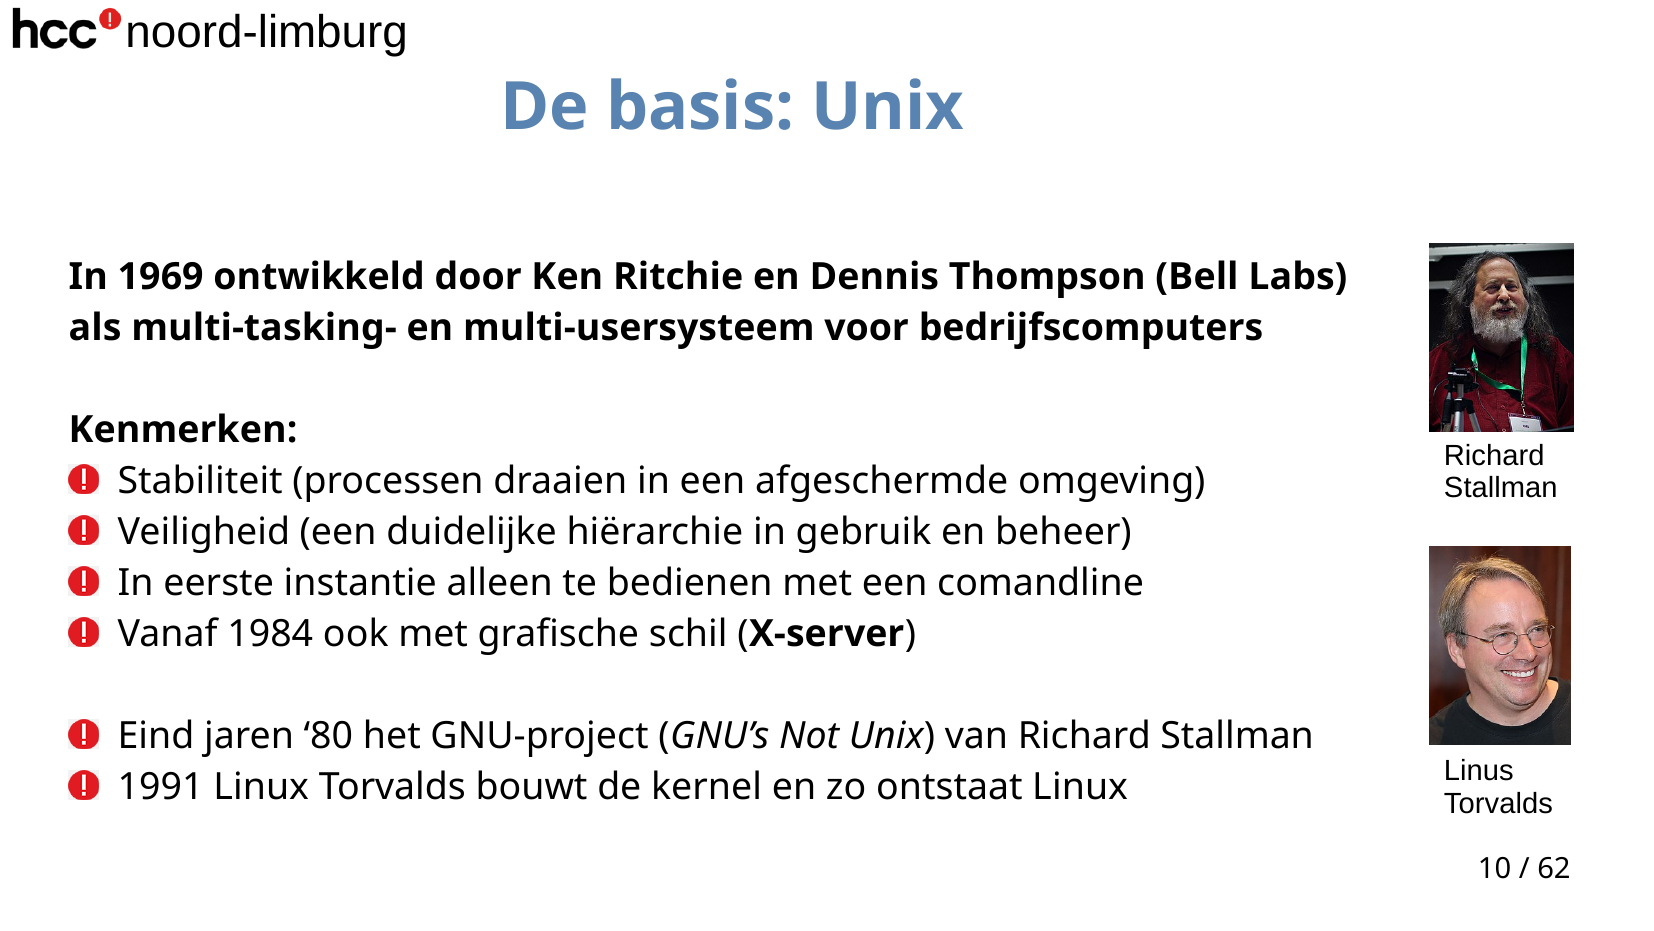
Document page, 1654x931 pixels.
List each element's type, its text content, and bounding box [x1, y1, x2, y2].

picture [1429, 243, 1574, 431]
picture [11, 6, 122, 50]
picture [1429, 546, 1571, 745]
title De basis: Unix [466, 57, 999, 149]
text_box Linus Torvalds [1429, 746, 1571, 827]
subtitle In 1969 ontwikkeld door Ken Ritchie en Dennis Thompson (Bell Labs) als multi-tasking- en multi-usersysteem voor bedrijfscomputers Kenmerken: Stabiliteit (processen draaien in een afgeschermde omgeving) Veiligheid (een duidelijke hiërarchie in gebruik en beheer) In eerste instantie alleen te bedienen met een comandline Vanaf 1984 ook met grafische schil (X-server) Eind jaren ‘80 het GNU-project (GNU’s Not Unix) van Richard Stallman 1991 Linux Torvalds bouwt de kernel en zo ontstaat Linux [68, 244, 1400, 815]
text_box Richard Stallman [1429, 431, 1583, 512]
